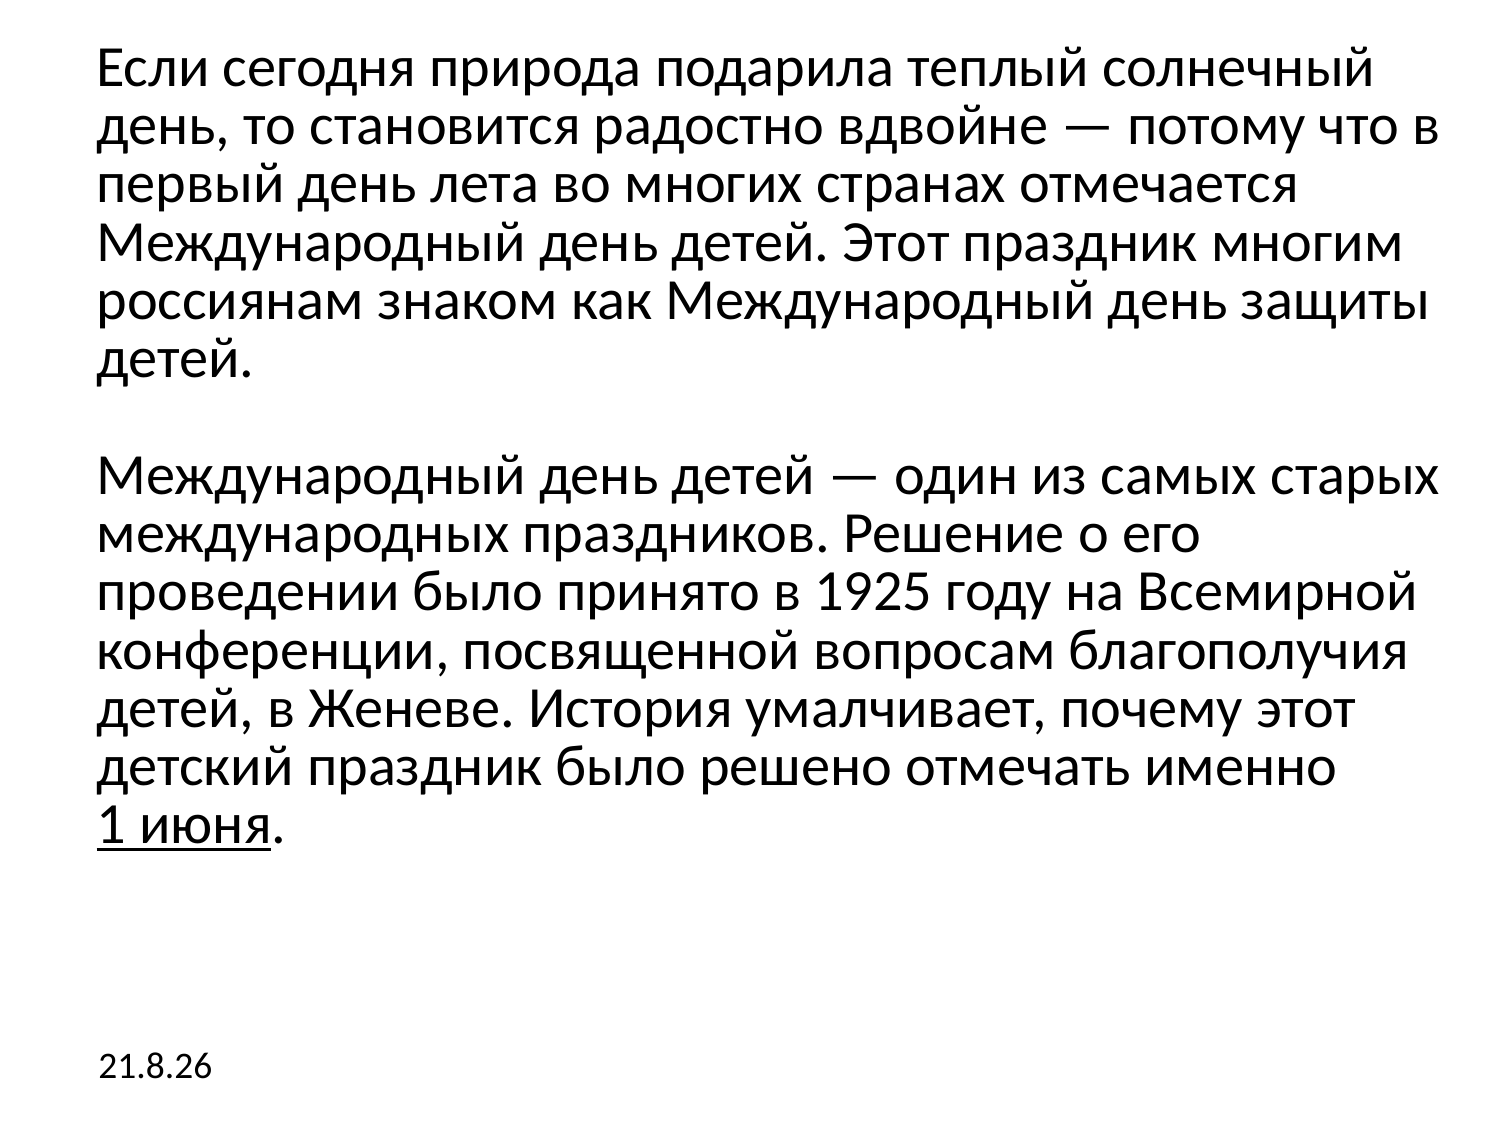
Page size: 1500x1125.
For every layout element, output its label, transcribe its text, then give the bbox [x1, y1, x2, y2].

text_box Если сегодня природа подарила теплый солнечный день, то становится радостно вдвойне — потому что в первый день лета во многих странах отмечается Международный день детей. Этот праздник многим россиянам знаком как Международный день защиты детей. Международный день детей — один из самых старых международных праздников. Решение о его проведении было принято в 1925 году на Всемирной конференции, посвященной вопросам благополучия детей, в Женеве. История умалчивает, почему этот детский праздник было решено отмечать именно 1 июня. [81, 35, 1465, 1040]
